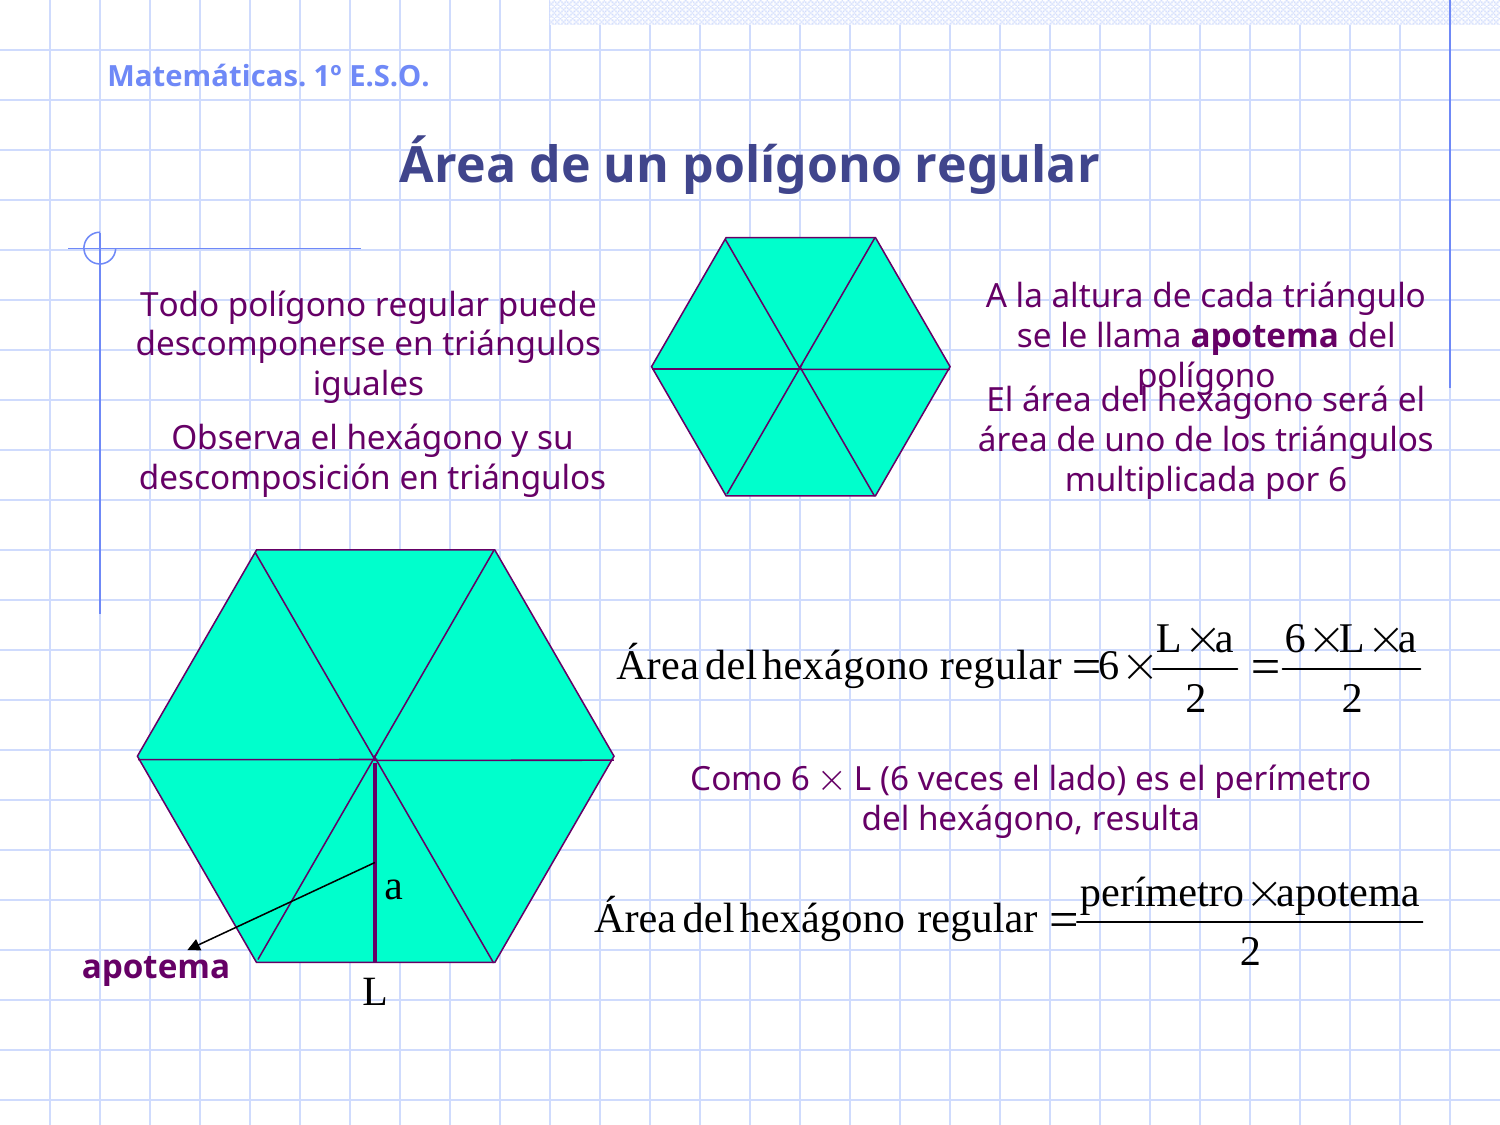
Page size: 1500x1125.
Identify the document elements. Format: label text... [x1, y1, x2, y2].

picture [549, 0, 1449, 25]
text_box apotema [62, 937, 250, 993]
chart [610, 612, 1429, 722]
chart [587, 865, 1431, 976]
text_box Observa el hexágono y su descomposición en triángulos [116, 408, 630, 504]
picture [1451, 0, 1500, 25]
text_box L [331, 956, 419, 1022]
text_box Como 6  L (6 veces el lado) es el perímetro del hexágono, resulta [649, 749, 1413, 846]
text_box a [362, 849, 426, 916]
text_box Todo polígono regular puede descomponerse en triángulos iguales [112, 274, 626, 411]
text_box Área de un polígono regular [99, 124, 1401, 201]
text_box A la altura de cada triángulo se le llama apotema del polígono [950, 266, 1463, 402]
text_box El área del hexágono será el área de uno de los triángulos multiplicada por 6 [950, 402, 1463, 506]
